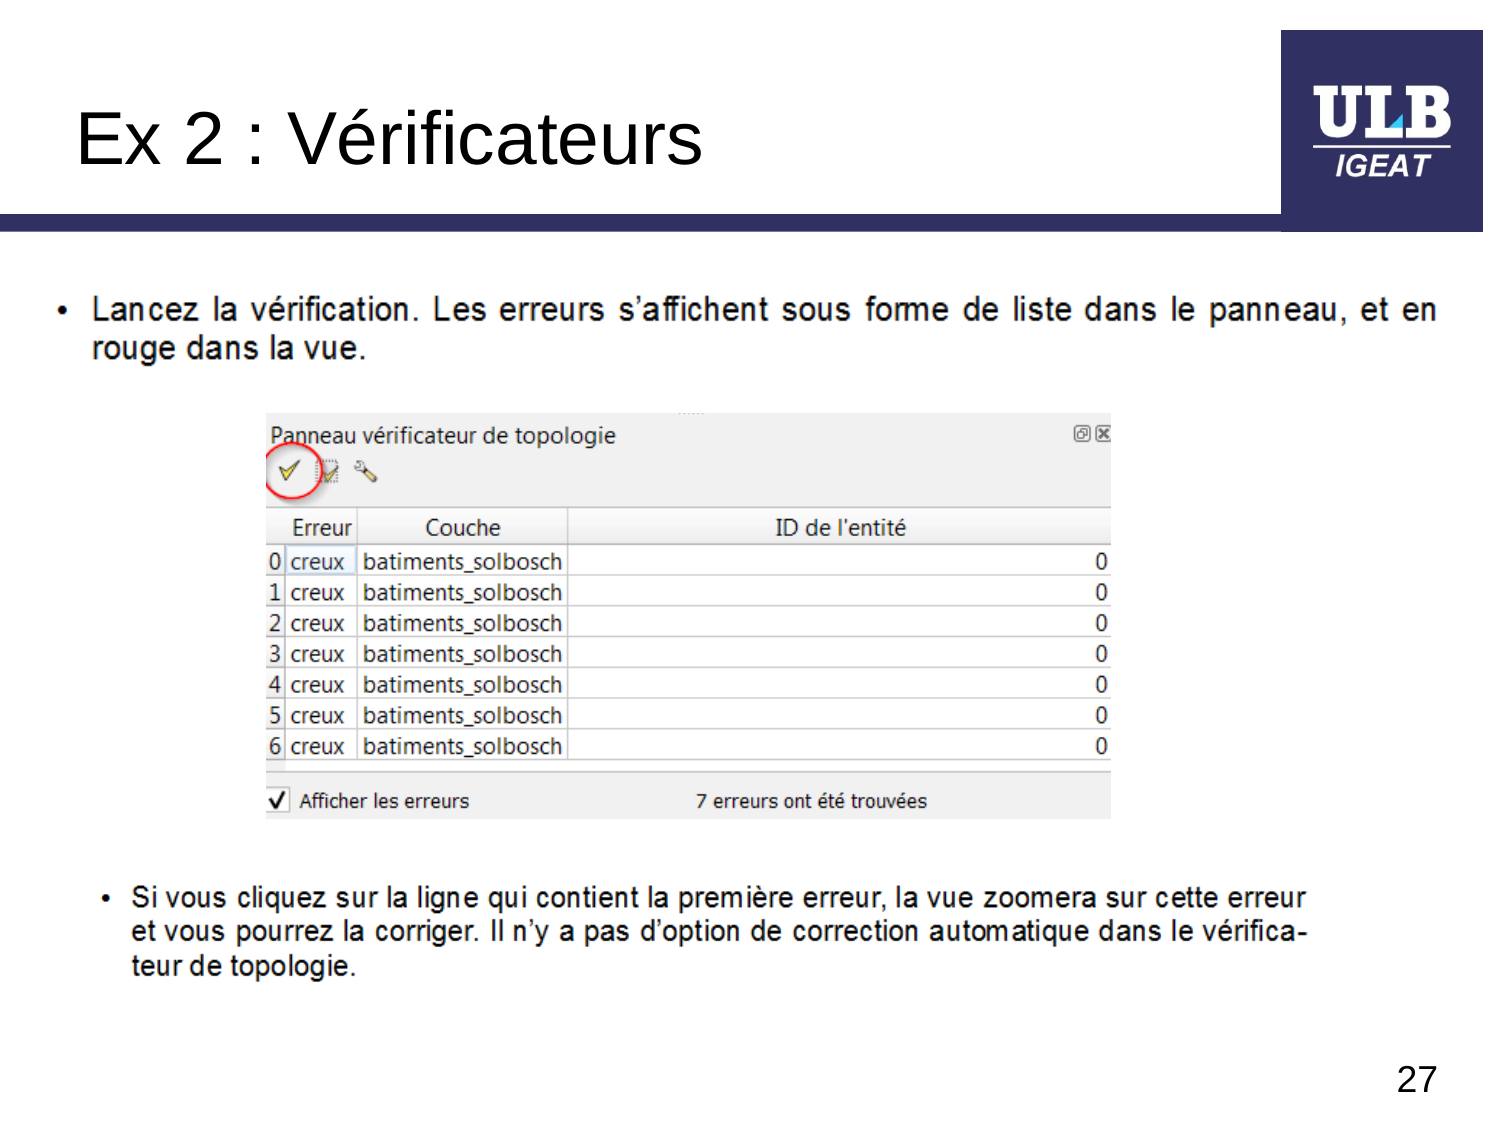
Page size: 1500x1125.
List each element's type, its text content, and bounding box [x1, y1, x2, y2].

title Ex 2 : Vérificateurs [75, 44, 1425, 233]
picture [266, 413, 1111, 819]
picture [72, 845, 1335, 1030]
picture [1281, 30, 1483, 232]
picture [27, 271, 1467, 378]
